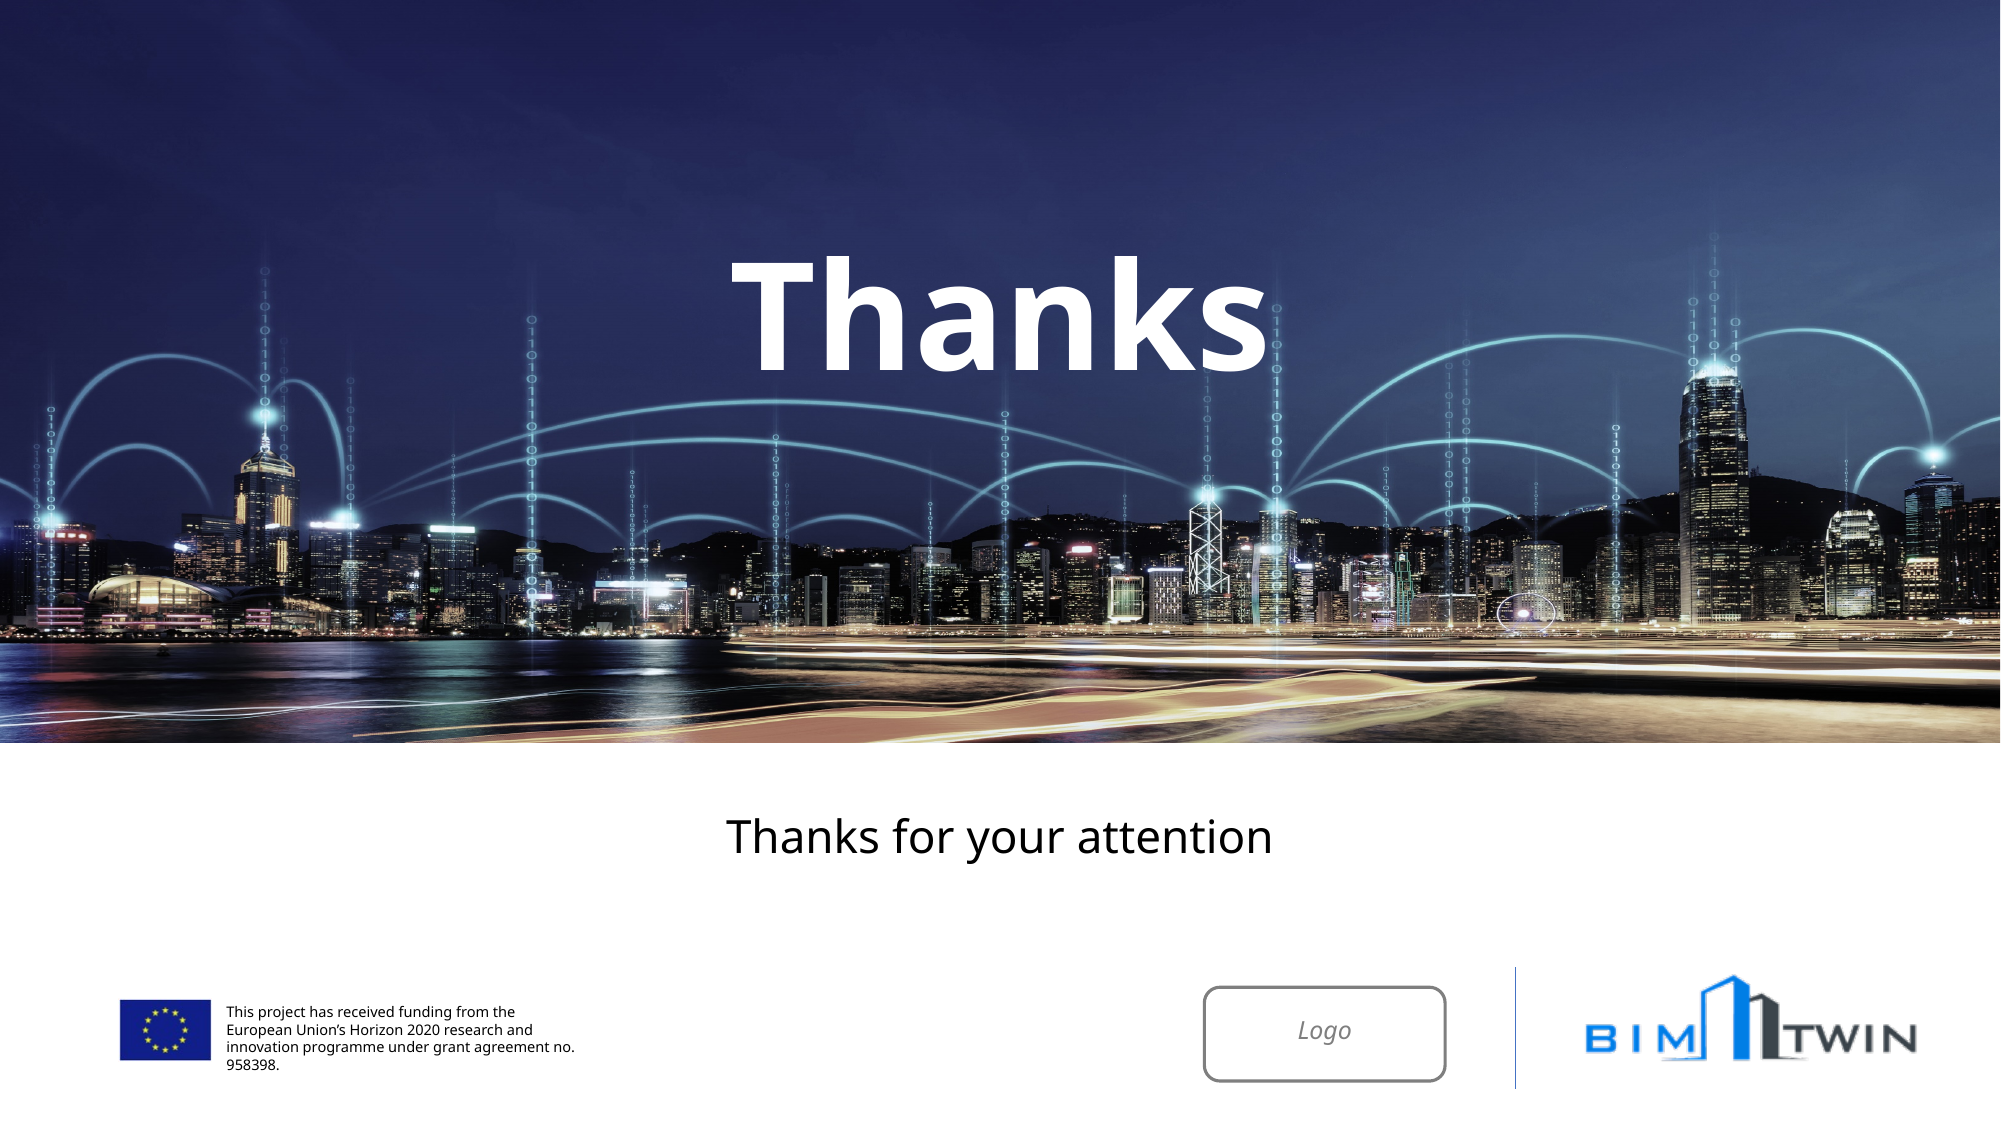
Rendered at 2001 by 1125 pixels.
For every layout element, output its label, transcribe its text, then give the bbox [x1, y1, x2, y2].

subtitle Thanks for your attention [249, 766, 1750, 875]
picture [0, 0, 2000, 743]
title Thanks [249, 212, 1750, 411]
